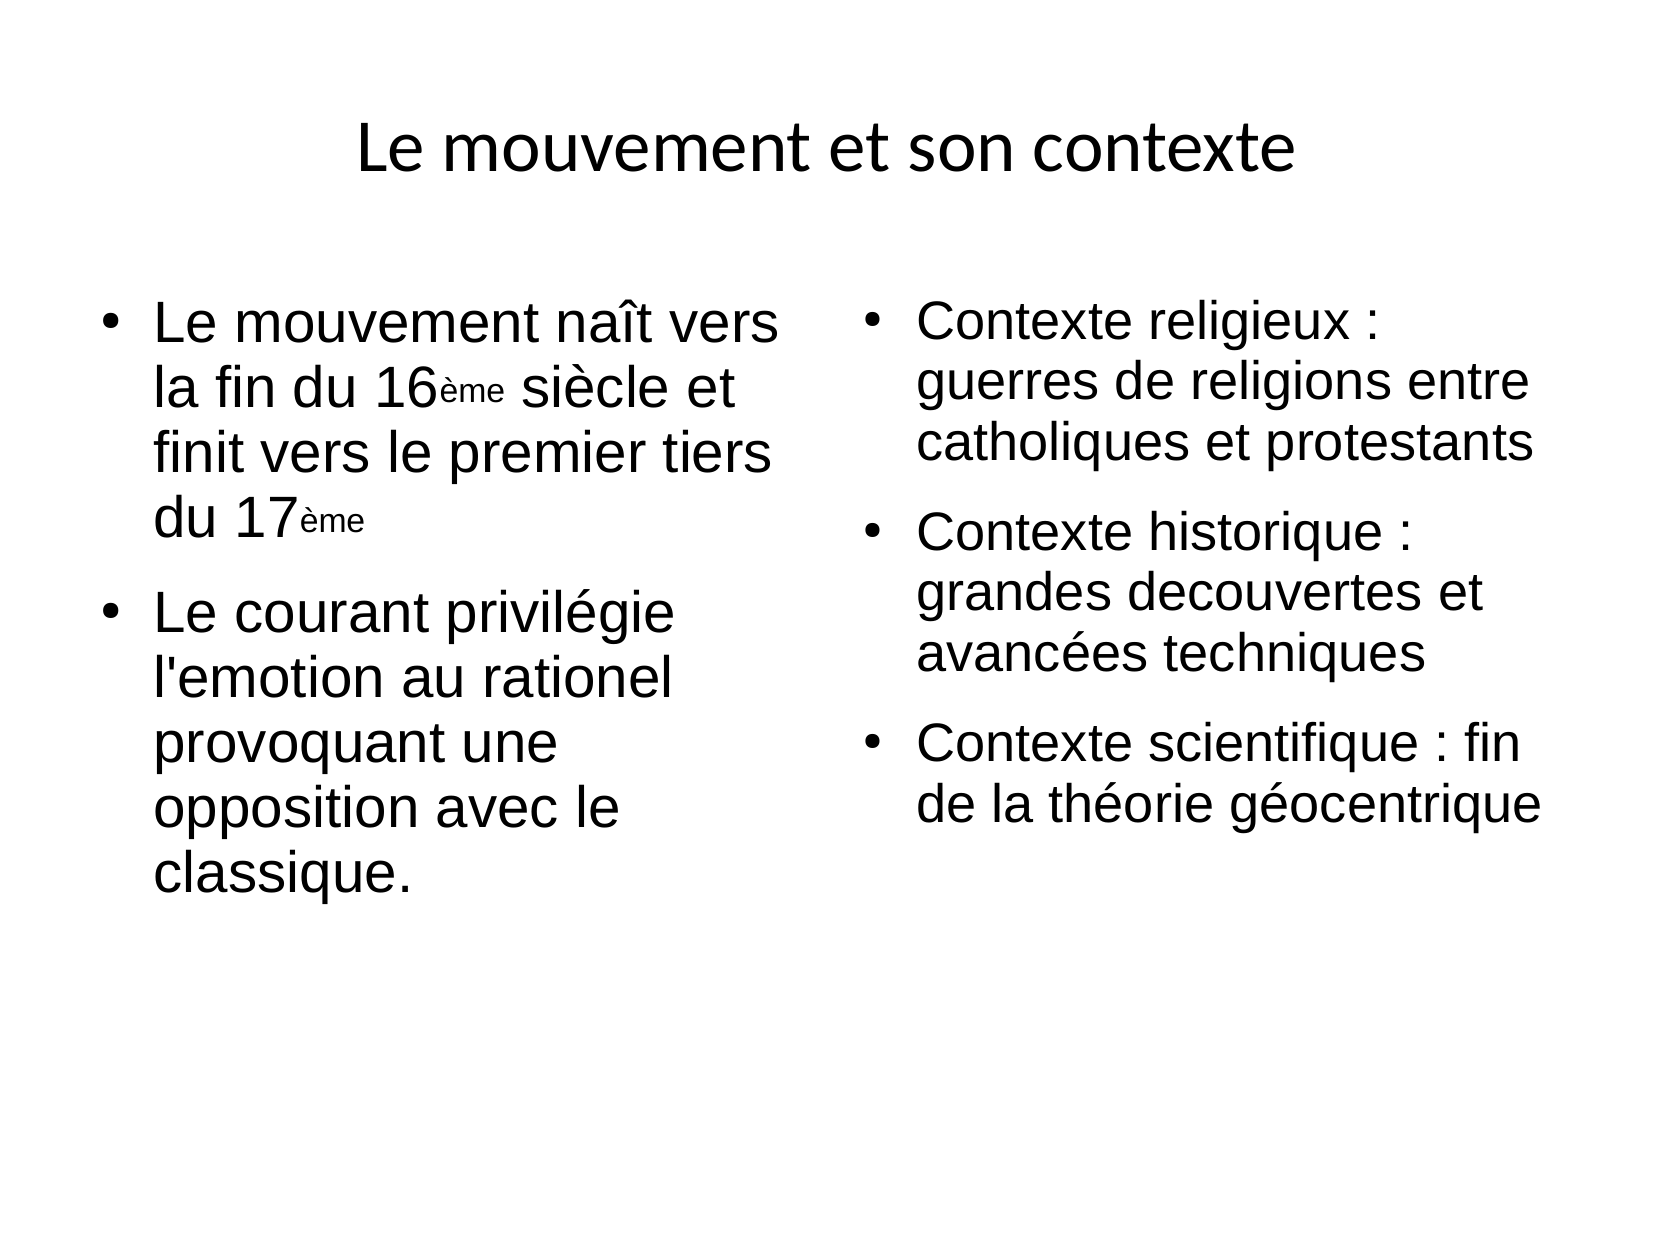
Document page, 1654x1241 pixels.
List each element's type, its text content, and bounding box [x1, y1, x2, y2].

list Le mouvement naît vers la fin du 16ème siècle et finit vers le premier tiers du 17ème Le courant privilégie l'emotion au rationel provoquant une opposition avec le classique. [82, 290, 809, 1010]
title Le mouvement et son contexte [82, 49, 1571, 257]
list Contexte religieux : guerres de religions entre catholiques et protestants Contexte historique : grandes decouvertes et avancées techniques Contexte scientifique : fin de la théorie géocentrique [845, 290, 1572, 1010]
